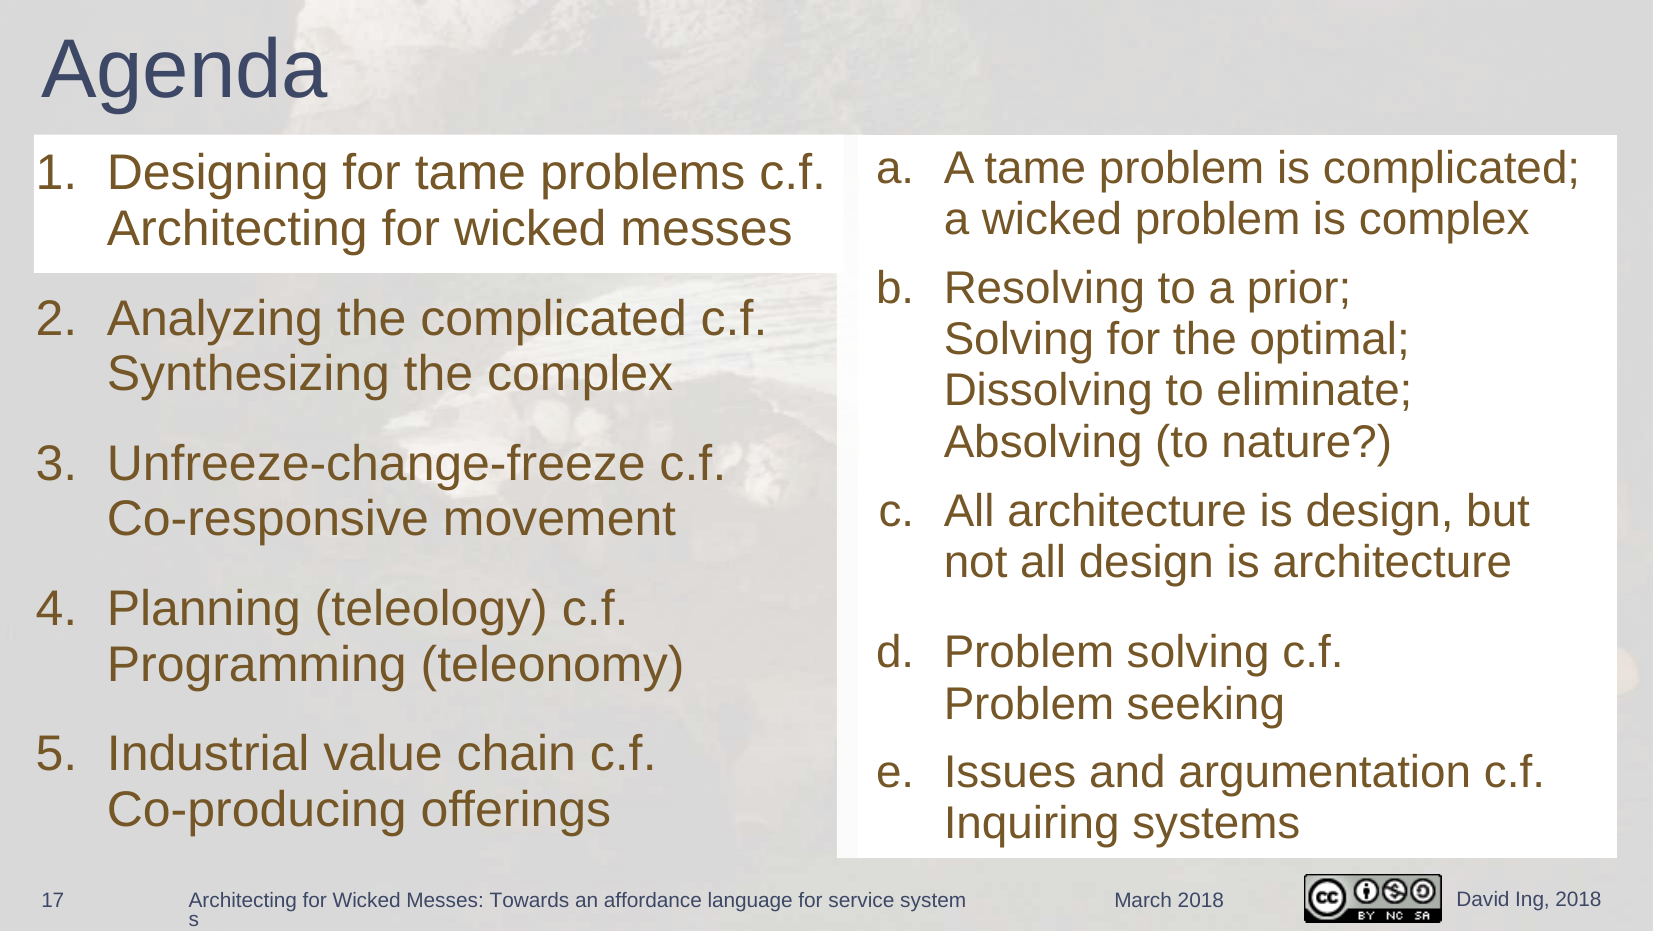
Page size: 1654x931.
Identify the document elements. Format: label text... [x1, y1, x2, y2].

picture [1304, 874, 1442, 923]
table_cell Analyzing the complicated c.f. Synthesizing the complex [92, 282, 836, 427]
table_header A tame problem is complicated; a wicked problem is complex [929, 135, 1617, 254]
table_cell Unfreeze-change-freeze c.f. Co-responsive movement [92, 427, 836, 572]
table_cell Planning (teleology) c.f. Programming (teleonomy) [92, 572, 836, 718]
table_cell 2. [17, 282, 92, 427]
table_cell All architecture is design, but not all design is architecture [929, 477, 1617, 619]
table_cell Industrial value chain c.f. Co-producing offerings [92, 718, 875, 863]
table_cell 4. [17, 572, 92, 718]
table_cell d. [864, 619, 929, 738]
text_box Solving for the optimal Problem solution involves analysis, research employing quantitative methods seeking optimal outcomes. Unfortunately, as conditions change, problems frequently do not remain solved or resolved but reappear, and usually in more complex forms. Furthermore, every solution and resolution generates new problems, ones that tend to be more complex than the ones solved or resolved. [0, 0, 1653, 931]
table_header 1. [17, 137, 92, 282]
table_cell c. [864, 477, 929, 619]
table_header a. [864, 135, 929, 254]
table_cell b. [864, 254, 929, 477]
title Agenda [41, 30, 1613, 126]
table_cell Issues and argumentation c.f. Inquiring systems [929, 738, 1617, 858]
table_header Designing for tame problems c.f. Architecting for wicked messes [92, 137, 836, 282]
table_cell e. [864, 738, 929, 858]
table_cell 3. [17, 427, 92, 572]
text_box [33, 134, 864, 859]
table_cell Resolving to a prior; Solving for the optimal; Dissolving to eliminate; Absolving (to nature?) [929, 254, 1617, 477]
table_cell 5. [17, 718, 92, 863]
table_cell Problem solving c.f. Problem seeking [929, 619, 1617, 738]
